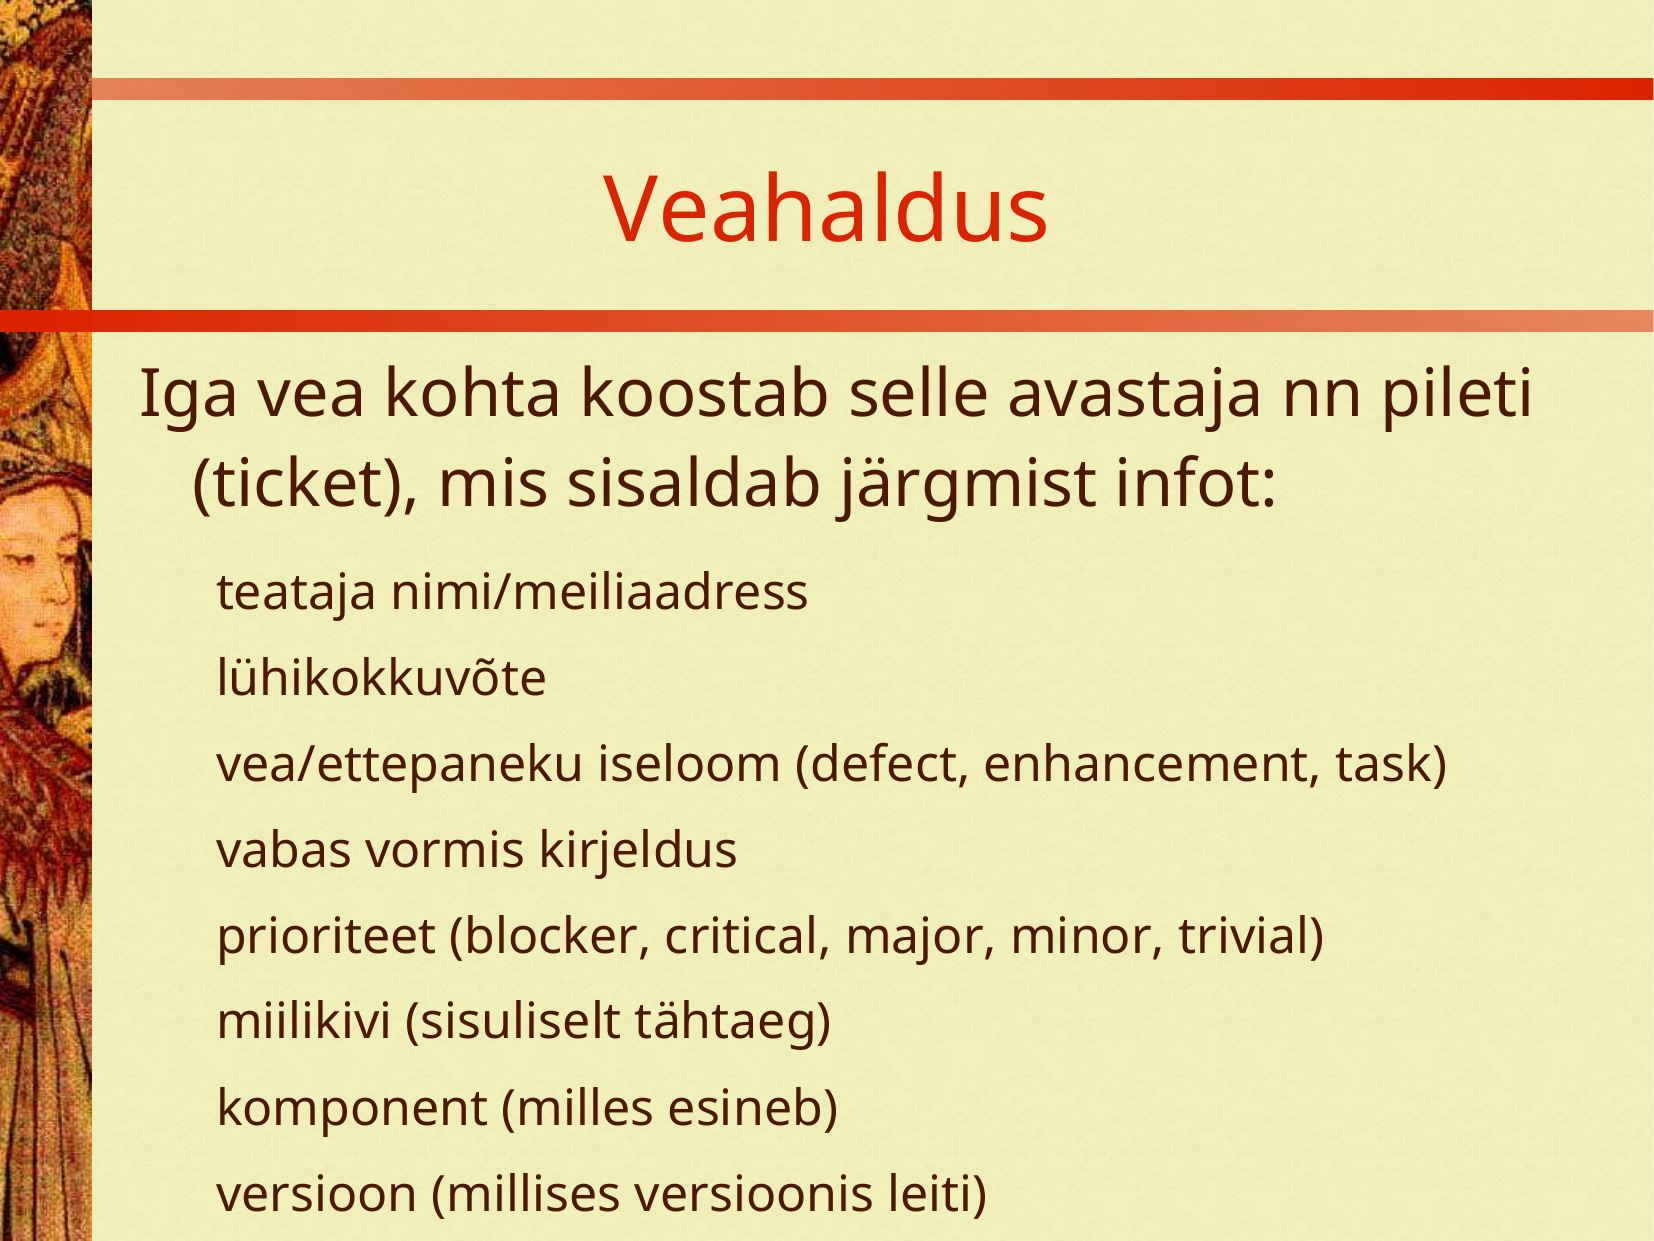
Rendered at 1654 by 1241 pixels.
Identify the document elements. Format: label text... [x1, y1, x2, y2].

list Iga vea kohta koostab selle avastaja nn pileti (ticket), mis sisaldab järgmist infot: teataja nimi/meiliaadress lühikokkuvõte vea/ettepaneku iseloom (defect, enhancement, task) vabas vormis kirjeldus prioriteet (blocker, critical, major, minor, trivial) miilikivi (sisuliselt tähtaeg) komponent (milles esineb) versioon (millises versioonis leiti) saab lisada ka faile ja võtmesõnu ning adresseerida konkreetse(te)le kasutaja(te)le Valikud: leave as new, accept, resolve, reassign [121, 344, 1625, 1234]
title Veahaldus [121, 102, 1534, 311]
picture [0, 332, 1654, 1241]
picture [0, 0, 1654, 310]
